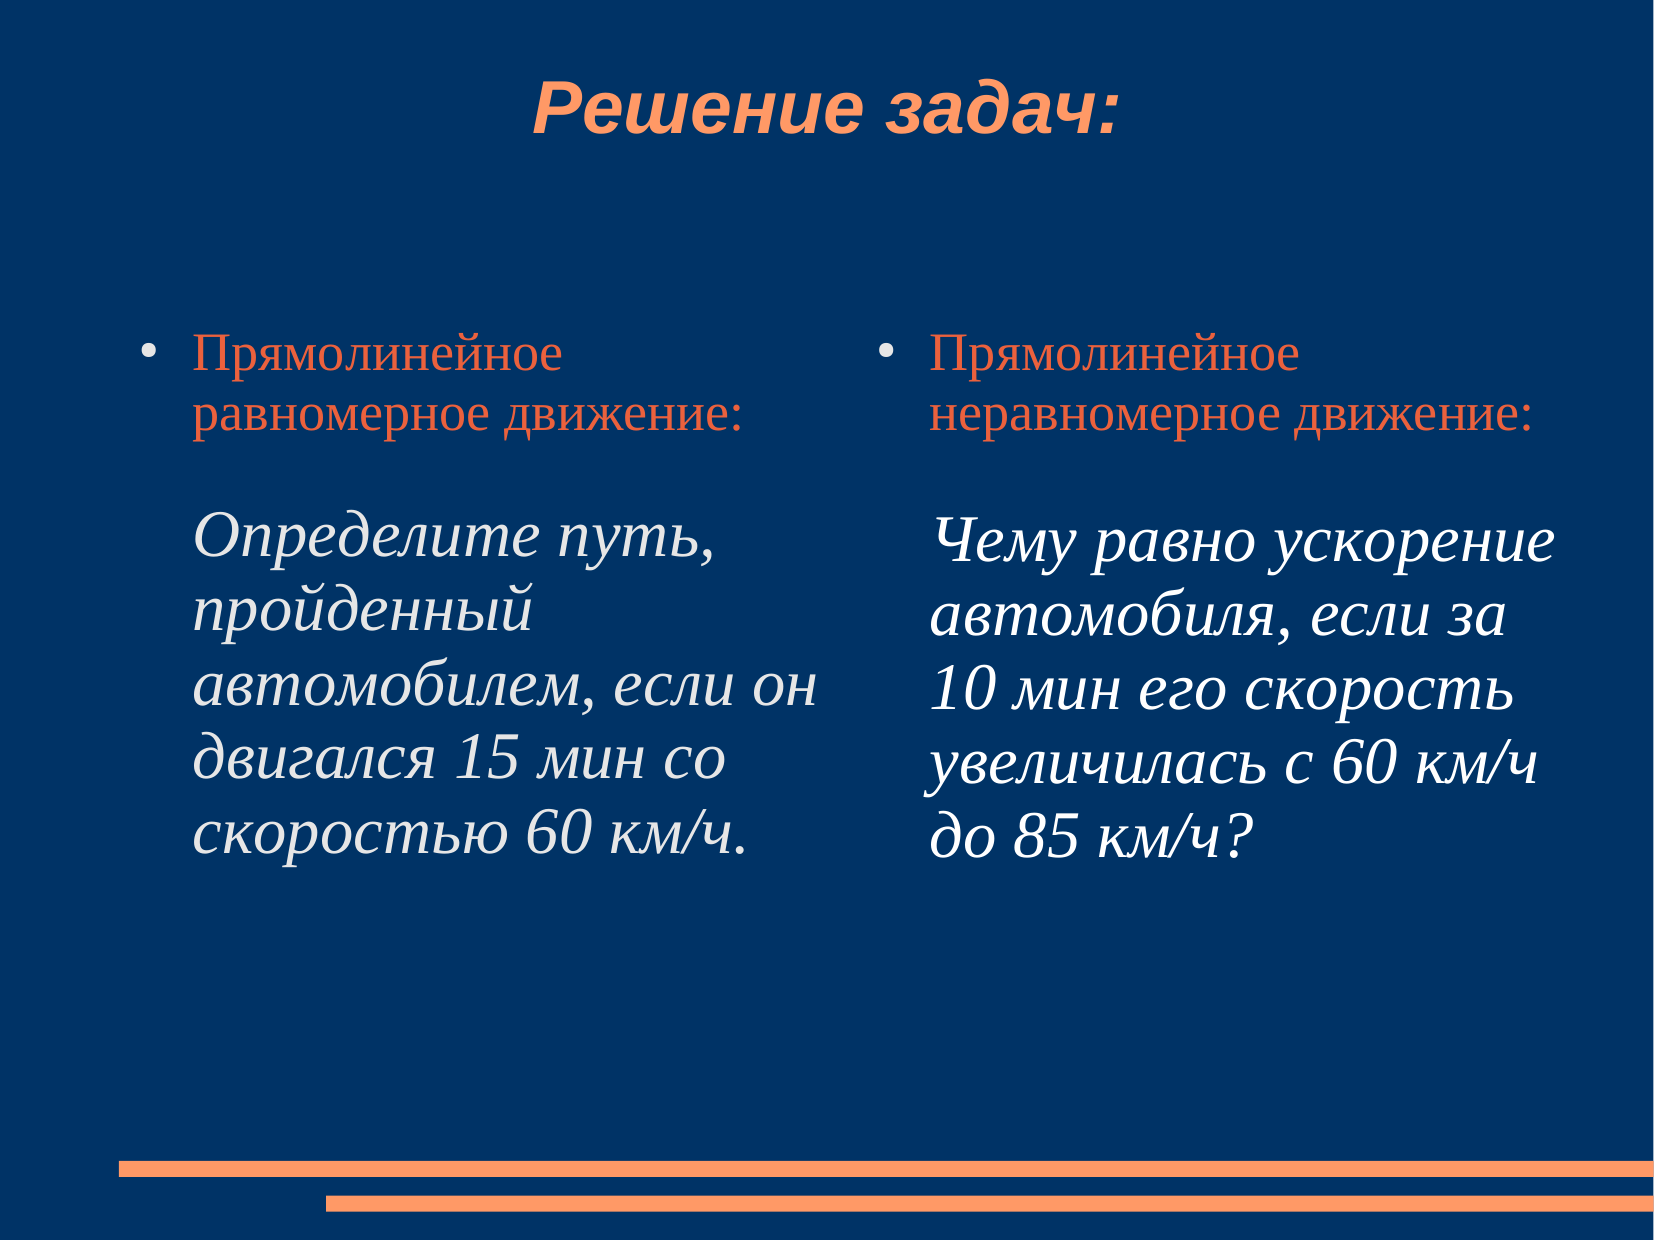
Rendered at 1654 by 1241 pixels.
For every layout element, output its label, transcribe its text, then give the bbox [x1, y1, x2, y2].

list Прямолинейное равномерное движение: Определите путь, пройденный автомобилем, если он двигался 15 мин со скоростью 60 км/ч. [121, 322, 824, 1132]
title Решение задач: [121, 46, 1534, 254]
list Прямолинейное неравномерное движение: Чему равно ускорение автомобиля, если за 10 мин его скорость увеличилась с 60 км/ч до 85 км/ч? [858, 322, 1562, 1132]
